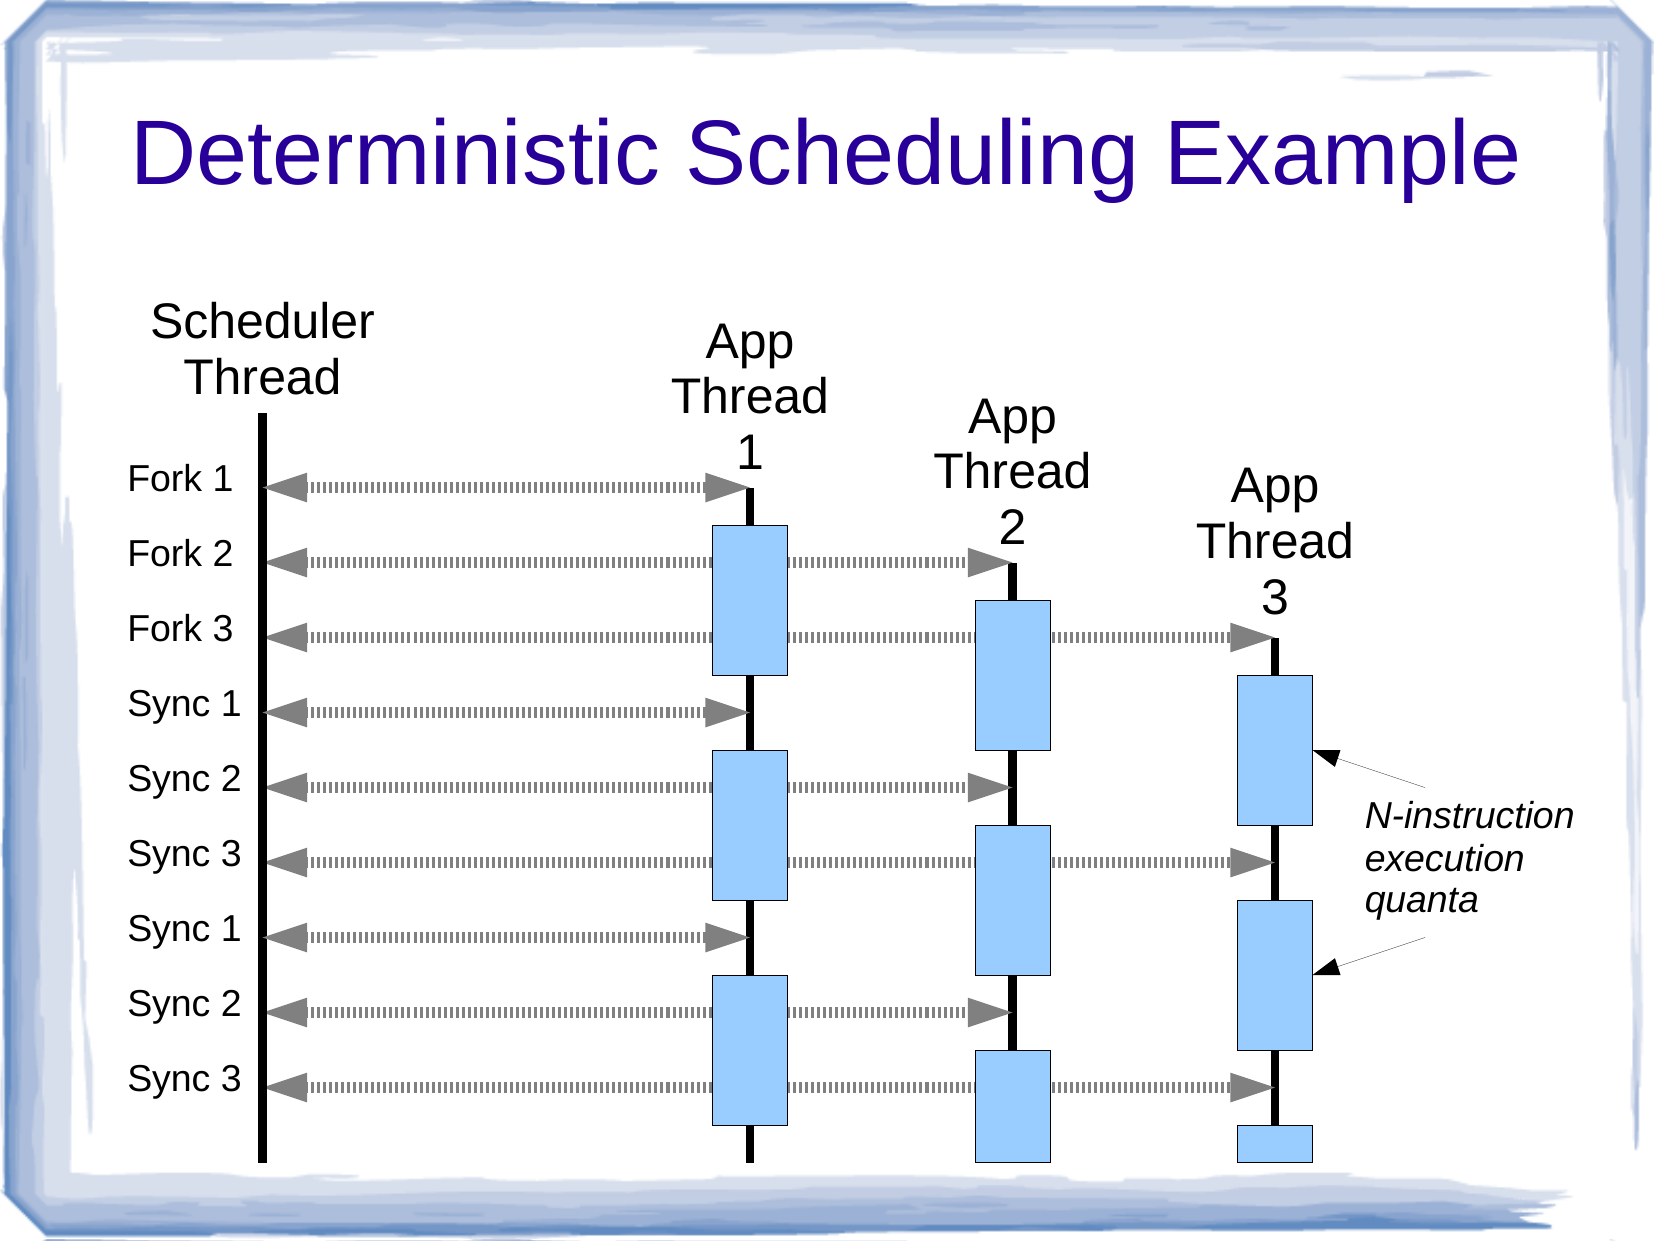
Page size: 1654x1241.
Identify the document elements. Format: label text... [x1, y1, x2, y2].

text_box [975, 825, 1051, 976]
text_box [975, 600, 1051, 751]
text_box Fork 2 [112, 525, 258, 582]
text_box Fork 3 [112, 600, 258, 657]
text_box [712, 750, 788, 901]
text_box [975, 1050, 1051, 1163]
text_box App Thread 1 [637, 305, 863, 488]
text_box App Thread 3 [1162, 450, 1388, 633]
text_box Sync 2 [112, 975, 258, 1032]
picture [0, 0, 1654, 1241]
text_box App Thread 2 [900, 380, 1126, 563]
title Deterministic Scheduling Example [82, 49, 1571, 257]
text_box Sync 3 [112, 825, 258, 882]
text_box Sync 2 [112, 750, 258, 807]
text_box Scheduler Thread [112, 286, 413, 413]
text_box N-instruction execution quanta [1350, 787, 1613, 938]
text_box Sync 1 [112, 675, 263, 732]
text_box [1237, 675, 1313, 826]
text_box Sync 1 [112, 900, 263, 957]
text_box [1237, 900, 1313, 1051]
text_box Fork 1 [112, 450, 263, 507]
text_box Sync 3 [112, 1050, 258, 1107]
text_box [712, 525, 788, 676]
text_box [712, 975, 788, 1126]
text_box [1237, 1125, 1313, 1163]
